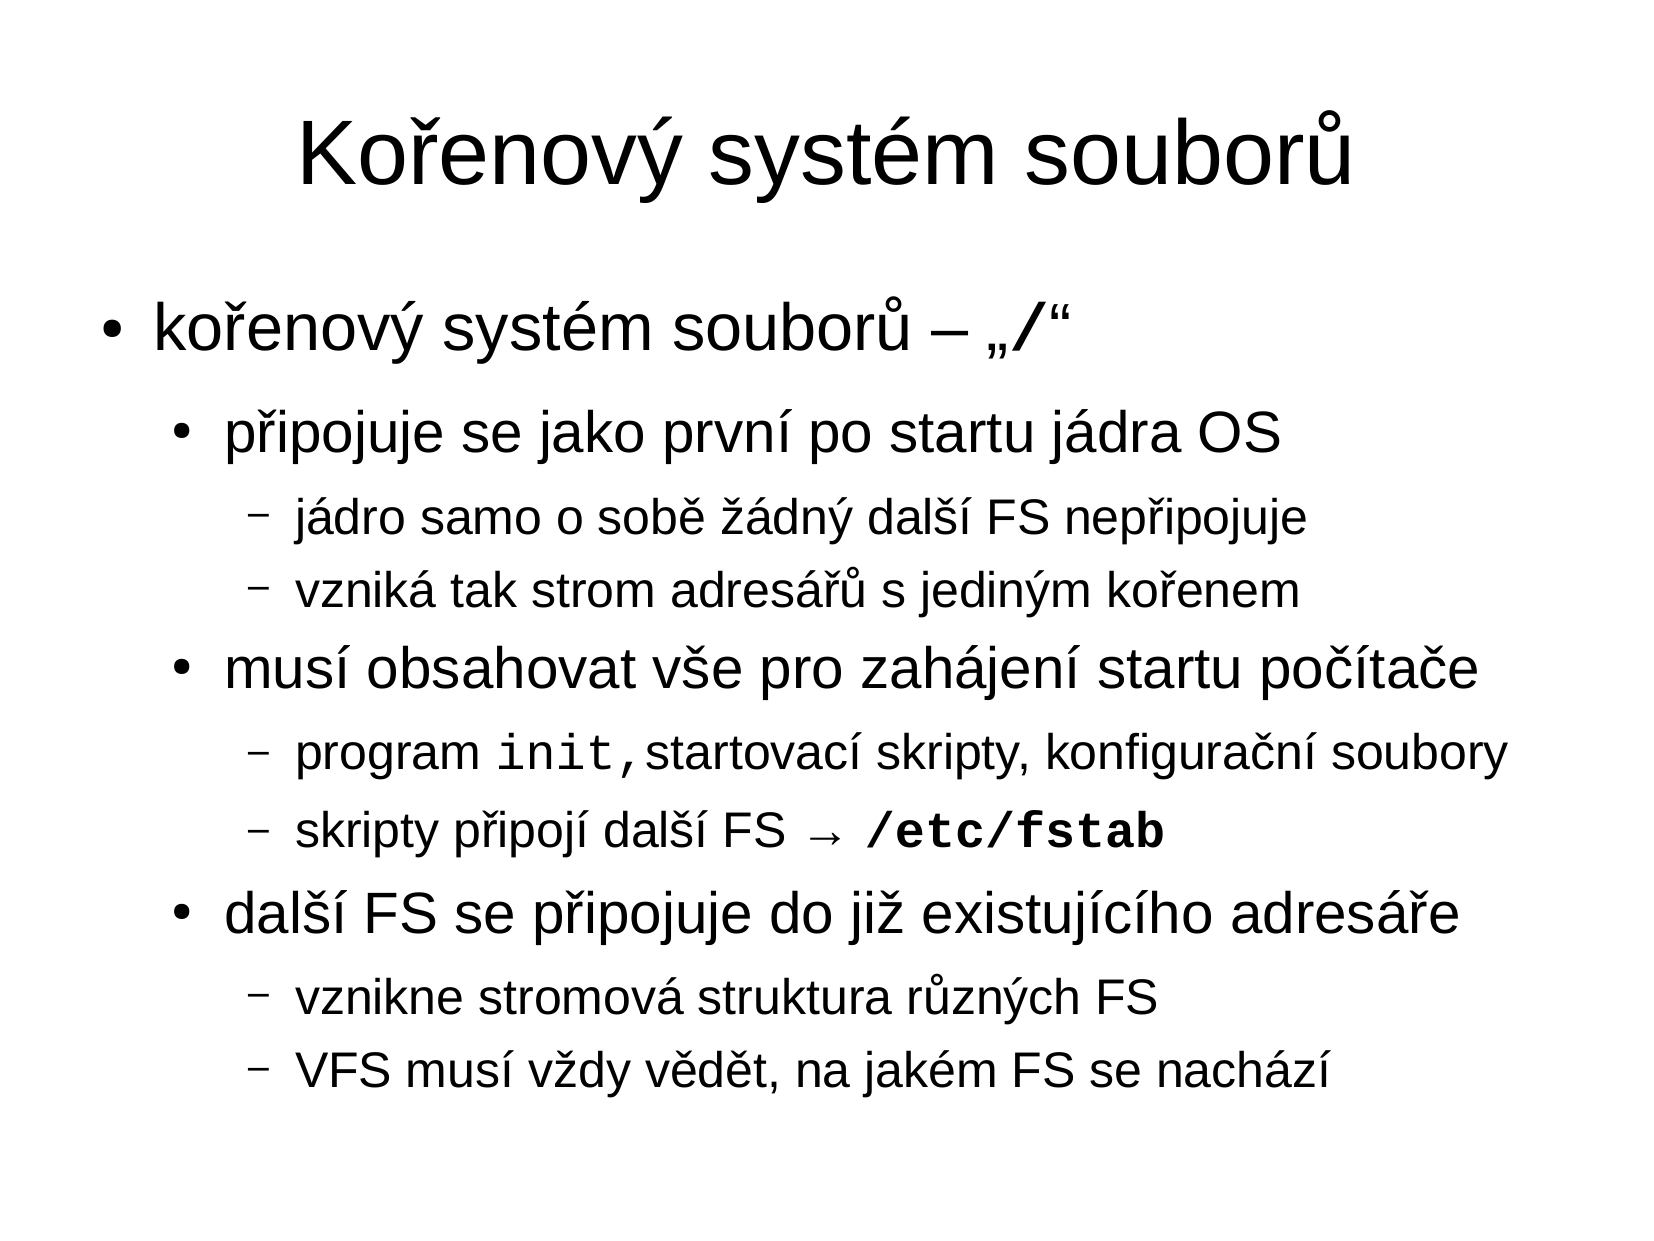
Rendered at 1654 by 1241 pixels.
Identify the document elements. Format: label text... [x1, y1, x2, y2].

list kořenový systém souborů – „/“ připojuje se jako první po startu jádra OS jádro samo o sobě žádný další FS nepřipojuje vzniká tak strom adresářů s jediným kořenem musí obsahovat vše pro zahájení startu počítače program init,startovací skripty, konfigurační soubory skripty připojí další FS → /etc/fstab další FS se připojuje do již existujícího adresáře vznikne stromová struktura různých FS VFS musí vždy vědět, na jakém FS se nachází [82, 290, 1571, 1099]
title Kořenový systém souborů [82, 56, 1571, 250]
